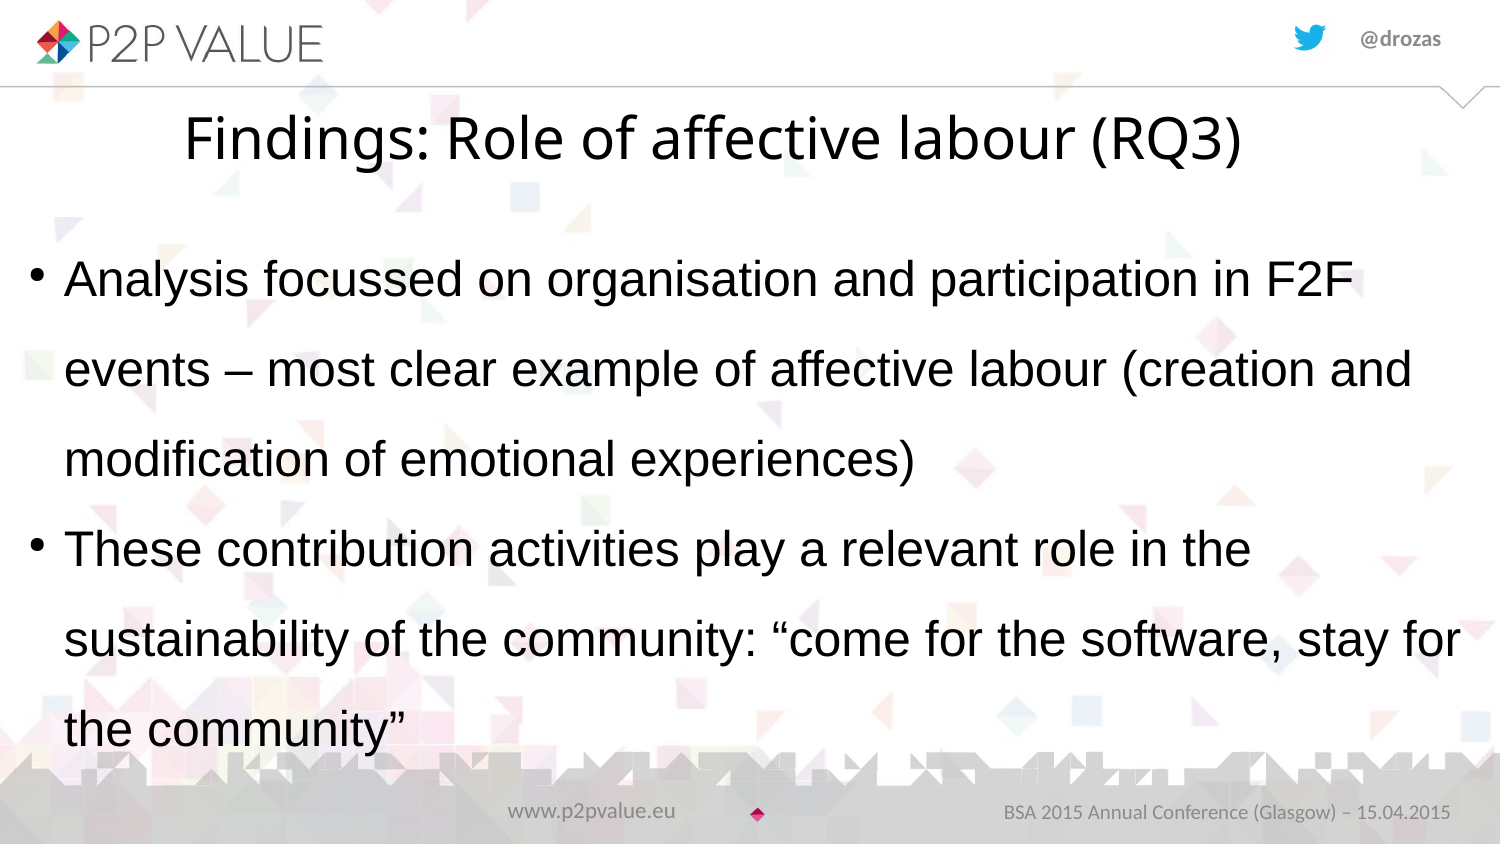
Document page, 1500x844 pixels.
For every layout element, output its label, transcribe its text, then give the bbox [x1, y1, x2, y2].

text_box @drozas [1333, 15, 1455, 60]
title Findings: Role of affective labour (RQ3) [60, 92, 1366, 181]
text_box BSA 2015 Annual Conference (Glasgow) – 15.04.2015 [777, 788, 1470, 834]
subtitle Analysis focussed on organisation and participation in F2F events – most clear example of affective labour (creation and modification of emotional experiences) These contribution activities play a relevant role in the sustainability of the community: “come for the software, stay for the community” [15, 210, 1496, 766]
picture [0, 0, 1500, 844]
text_box www.p2pvalue.eu [501, 789, 720, 829]
